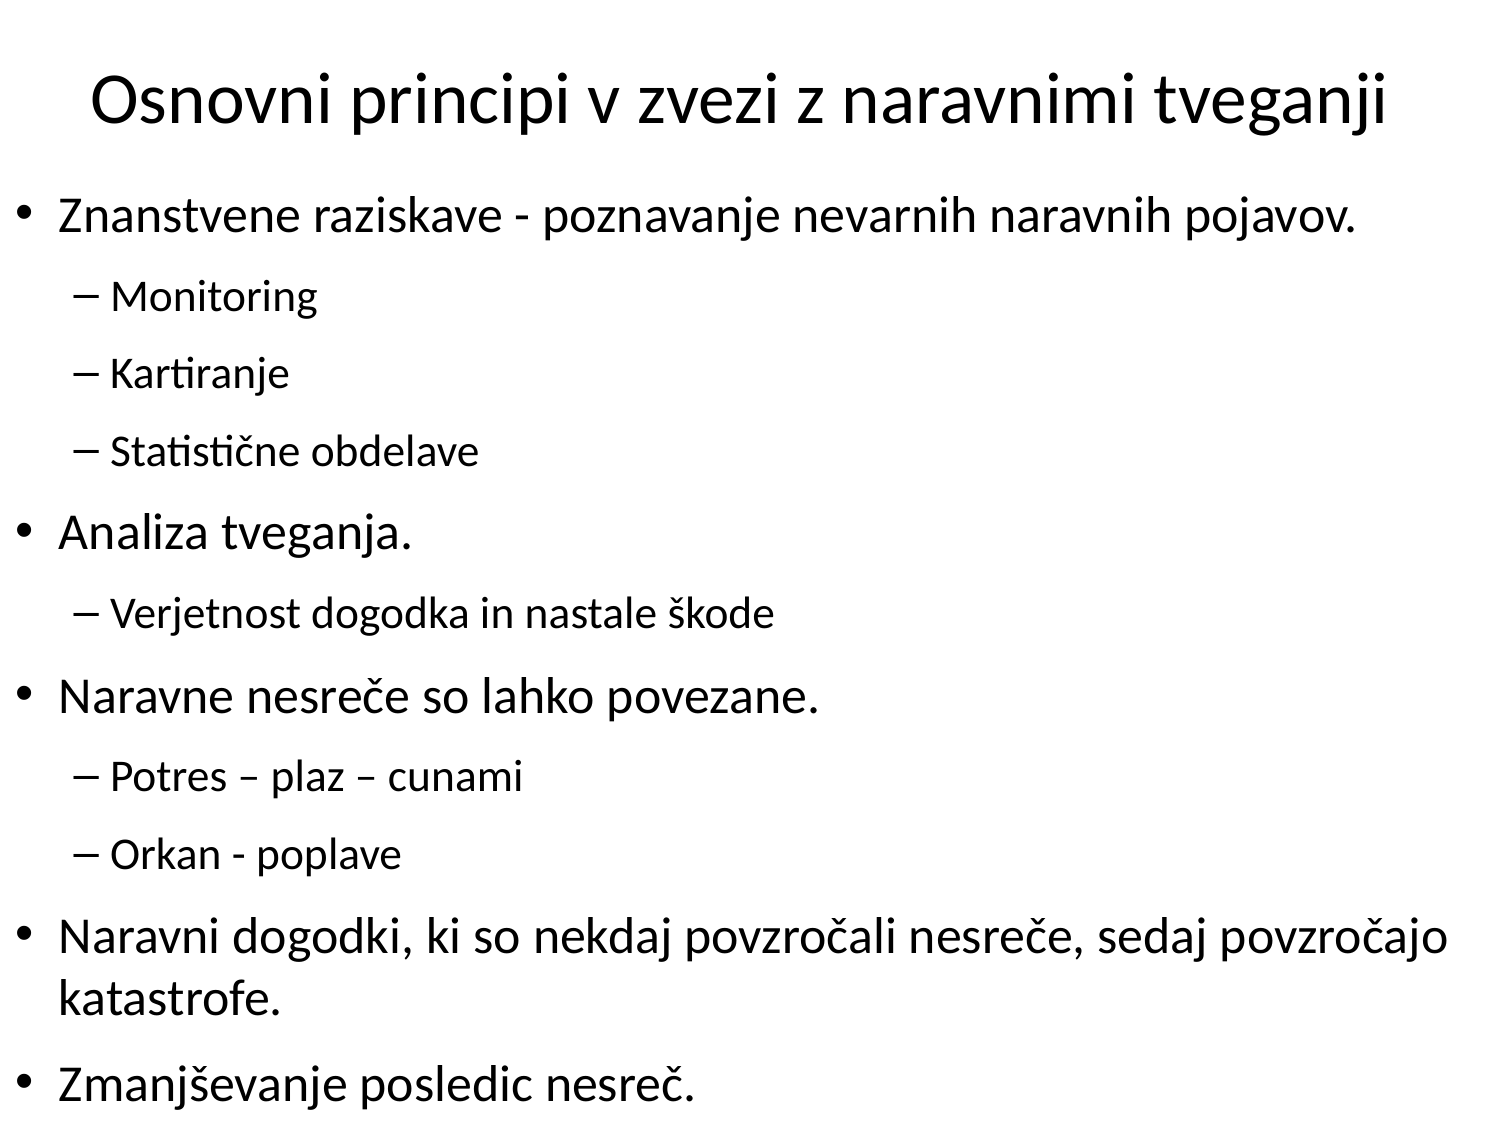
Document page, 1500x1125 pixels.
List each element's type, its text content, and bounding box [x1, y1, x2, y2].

list Znanstvene raziskave - poznavanje nevarnih naravnih pojavov. Monitoring Kartiranje Statistične obdelave Analiza tveganja. Verjetnost dogodka in nastale škode Naravne nesreče so lahko povezane. Potres – plaz – cunami Orkan - poplave Naravni dogodki, ki so nekdaj povzročali nesreče, sedaj povzročajo katastrofe. Zmanjševanje posledic nesreč. [0, 172, 1500, 1125]
title Osnovni principi v zvezi z naravnimi tveganji [64, 0, 1415, 172]
